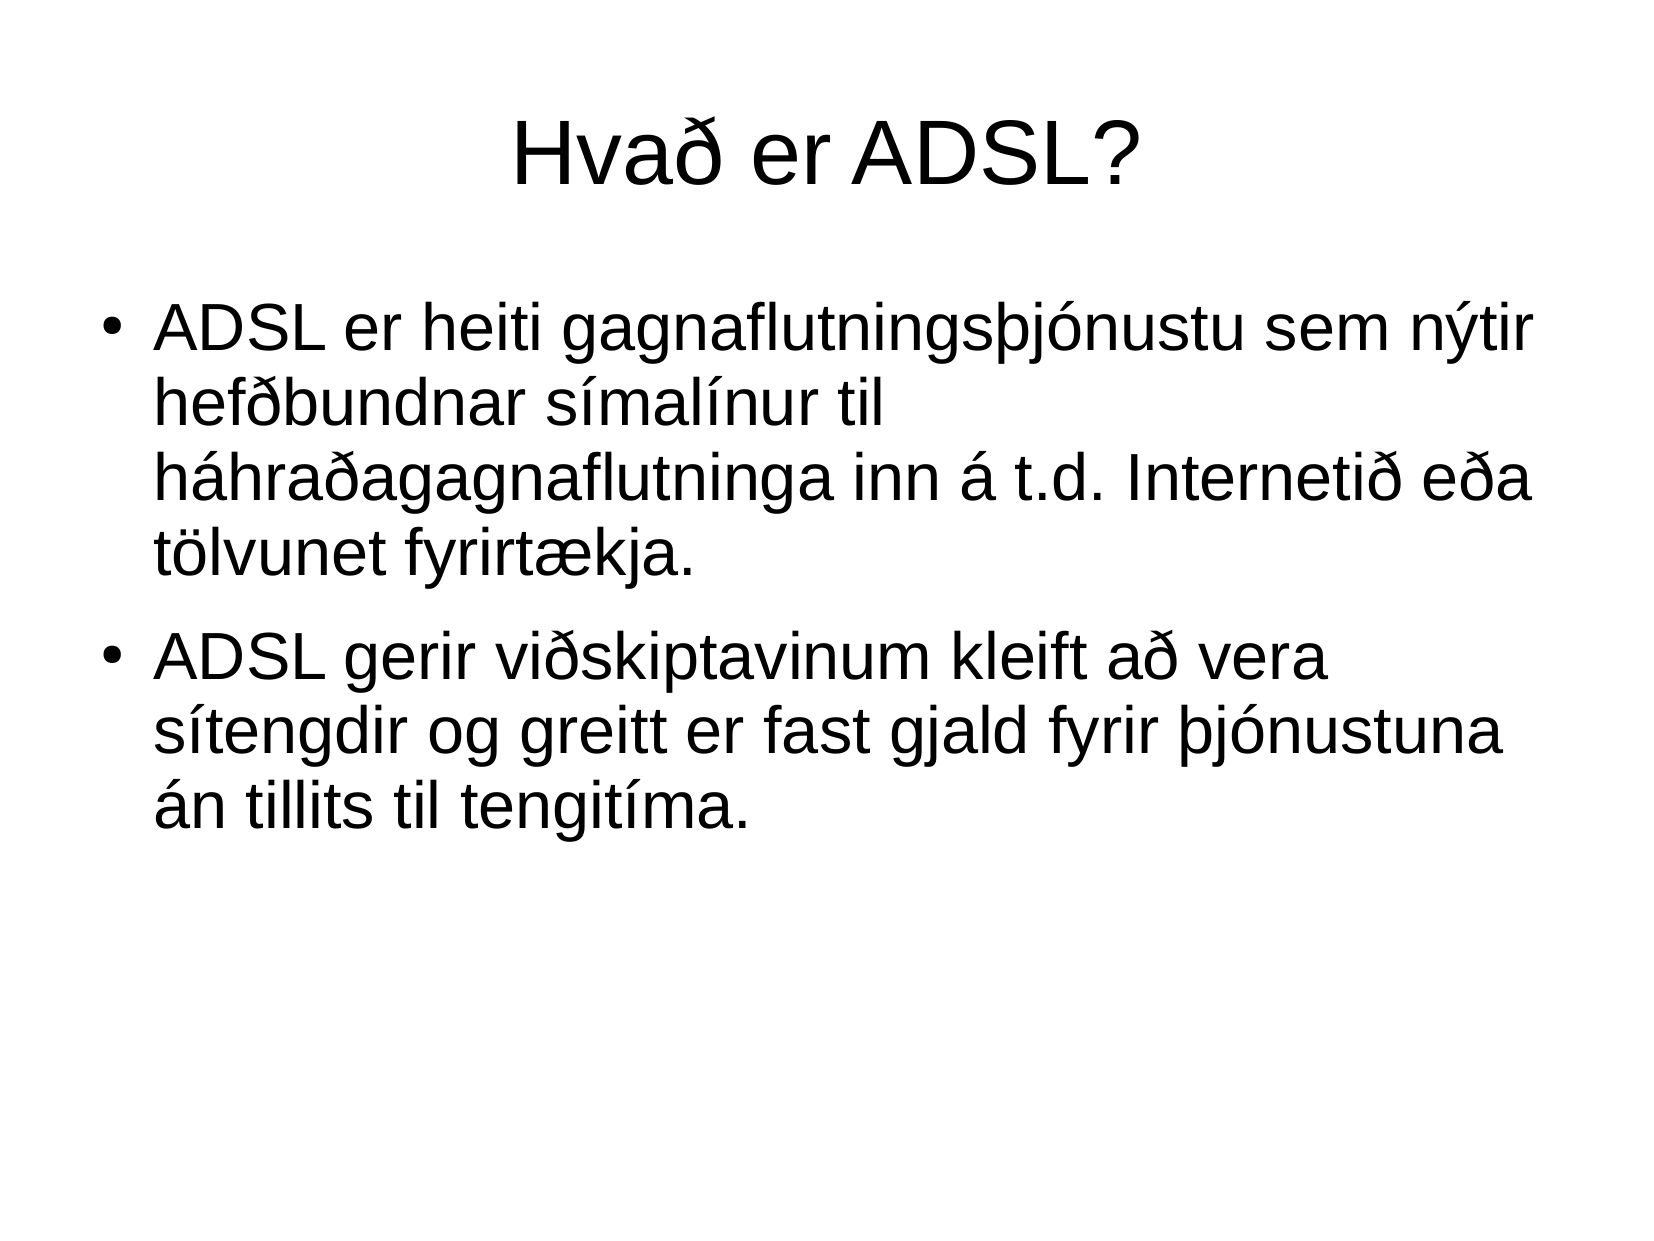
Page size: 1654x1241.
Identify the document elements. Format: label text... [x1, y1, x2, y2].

list ADSL er heiti gagnaflutningsþjónustu sem nýtir hefðbundnar símalínur til háhraðagagnaflutninga inn á t.d. Internetið eða tölvunet fyrirtækja. ADSL gerir viðskiptavinum kleift að vera sítengdir og greitt er fast gjald fyrir þjónustuna án tillits til tengitíma. [82, 290, 1571, 1094]
title Hvað er ADSL? [82, 56, 1571, 250]
